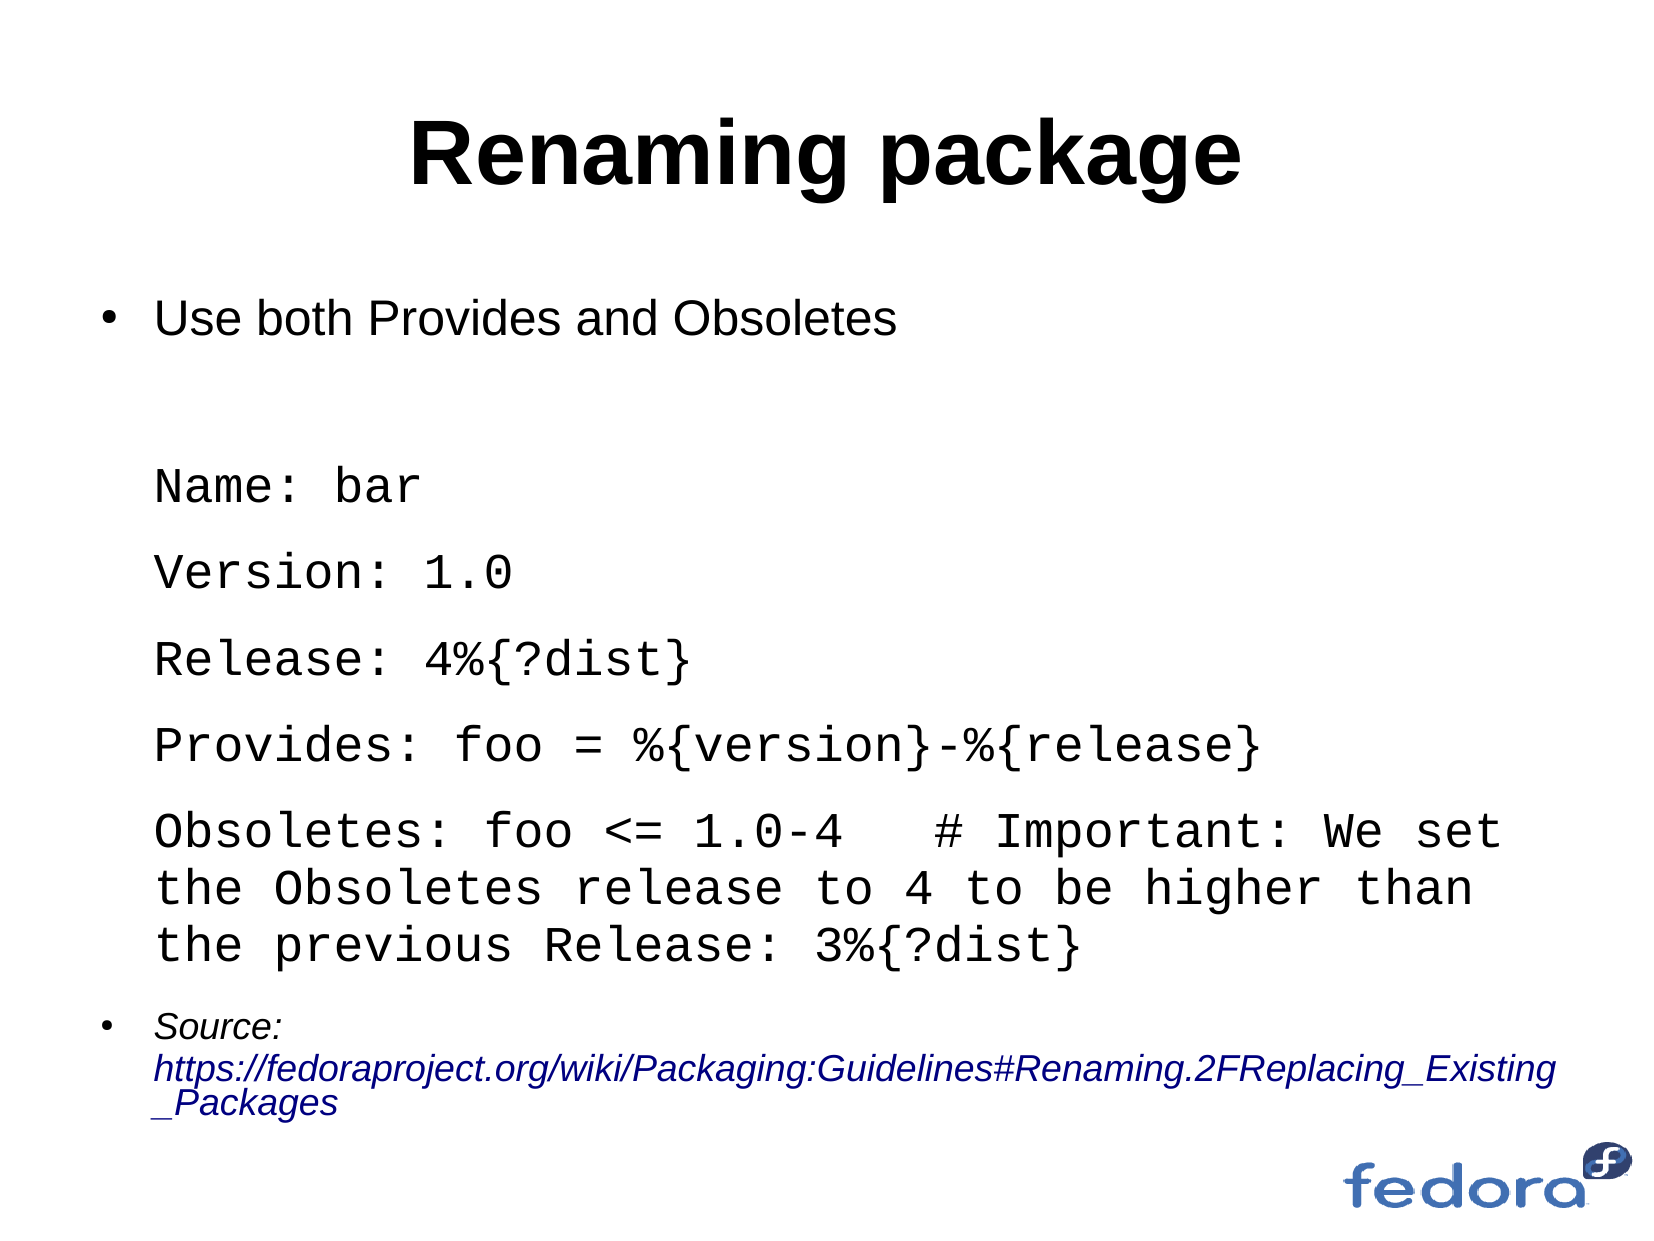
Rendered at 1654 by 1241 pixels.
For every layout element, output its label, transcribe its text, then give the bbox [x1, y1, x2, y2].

picture [1332, 1124, 1651, 1227]
title Renaming package [82, 49, 1571, 257]
list Use both Provides and Obsoletes Name: bar Version: 1.0 Release: 4%{?dist} Provides: foo = %{version}-%{release} Obsoletes: foo <= 1.0-4 # Important: We set the Obsoletes release to 4 to be higher than the previous Release: 3%{?dist} Source: https://fedoraproject.org/wiki/Packaging:Guidelines#Renaming.2FReplacing_Existing_Packages [82, 290, 1571, 1132]
